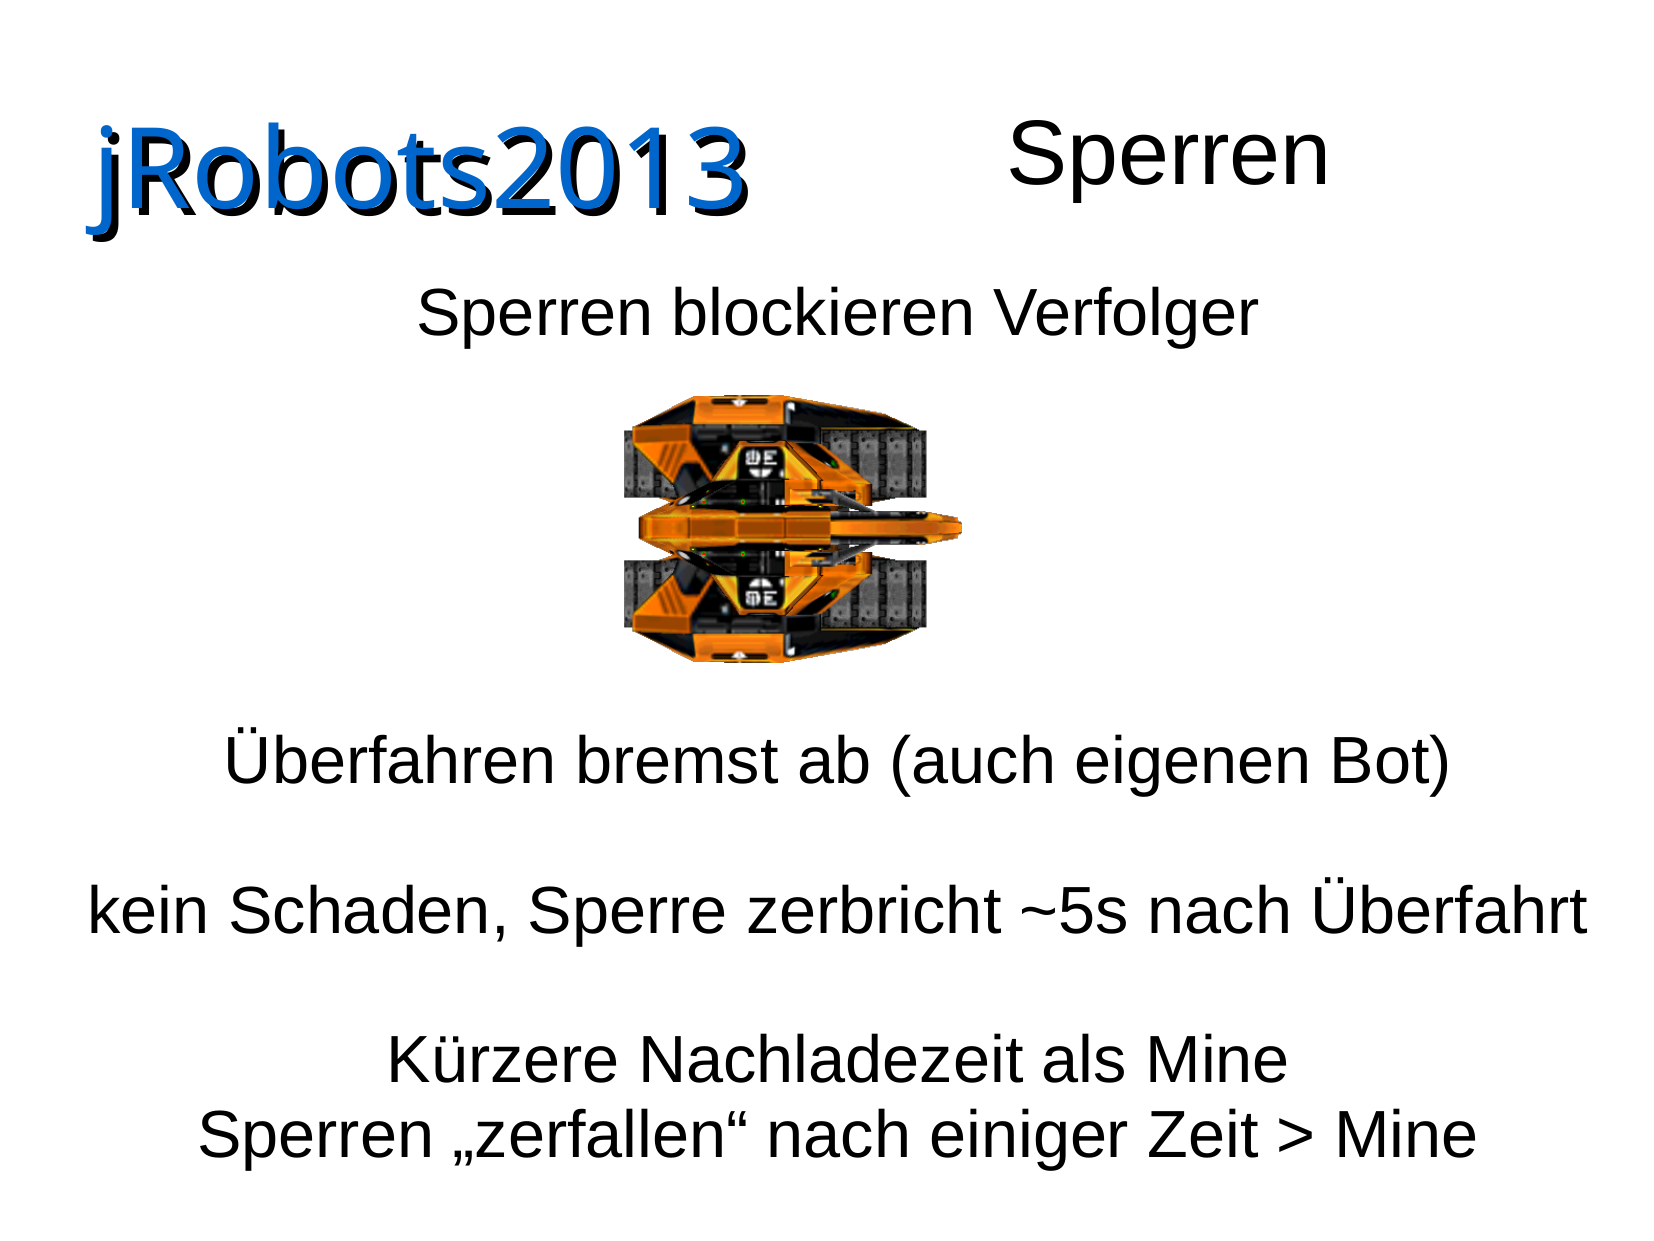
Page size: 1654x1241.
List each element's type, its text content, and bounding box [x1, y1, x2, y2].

title Sperren [767, 49, 1571, 257]
subtitle Sperren blockieren Verfolger Überfahren bremst ab (auch eigenen Bot) kein Schaden, Sperre zerbricht ~5s nach Überfahrt Kürzere Nachladezeit als Mine Sperren „zerfallen“ nach einiger Zeit > Mine [82, 265, 1595, 1182]
